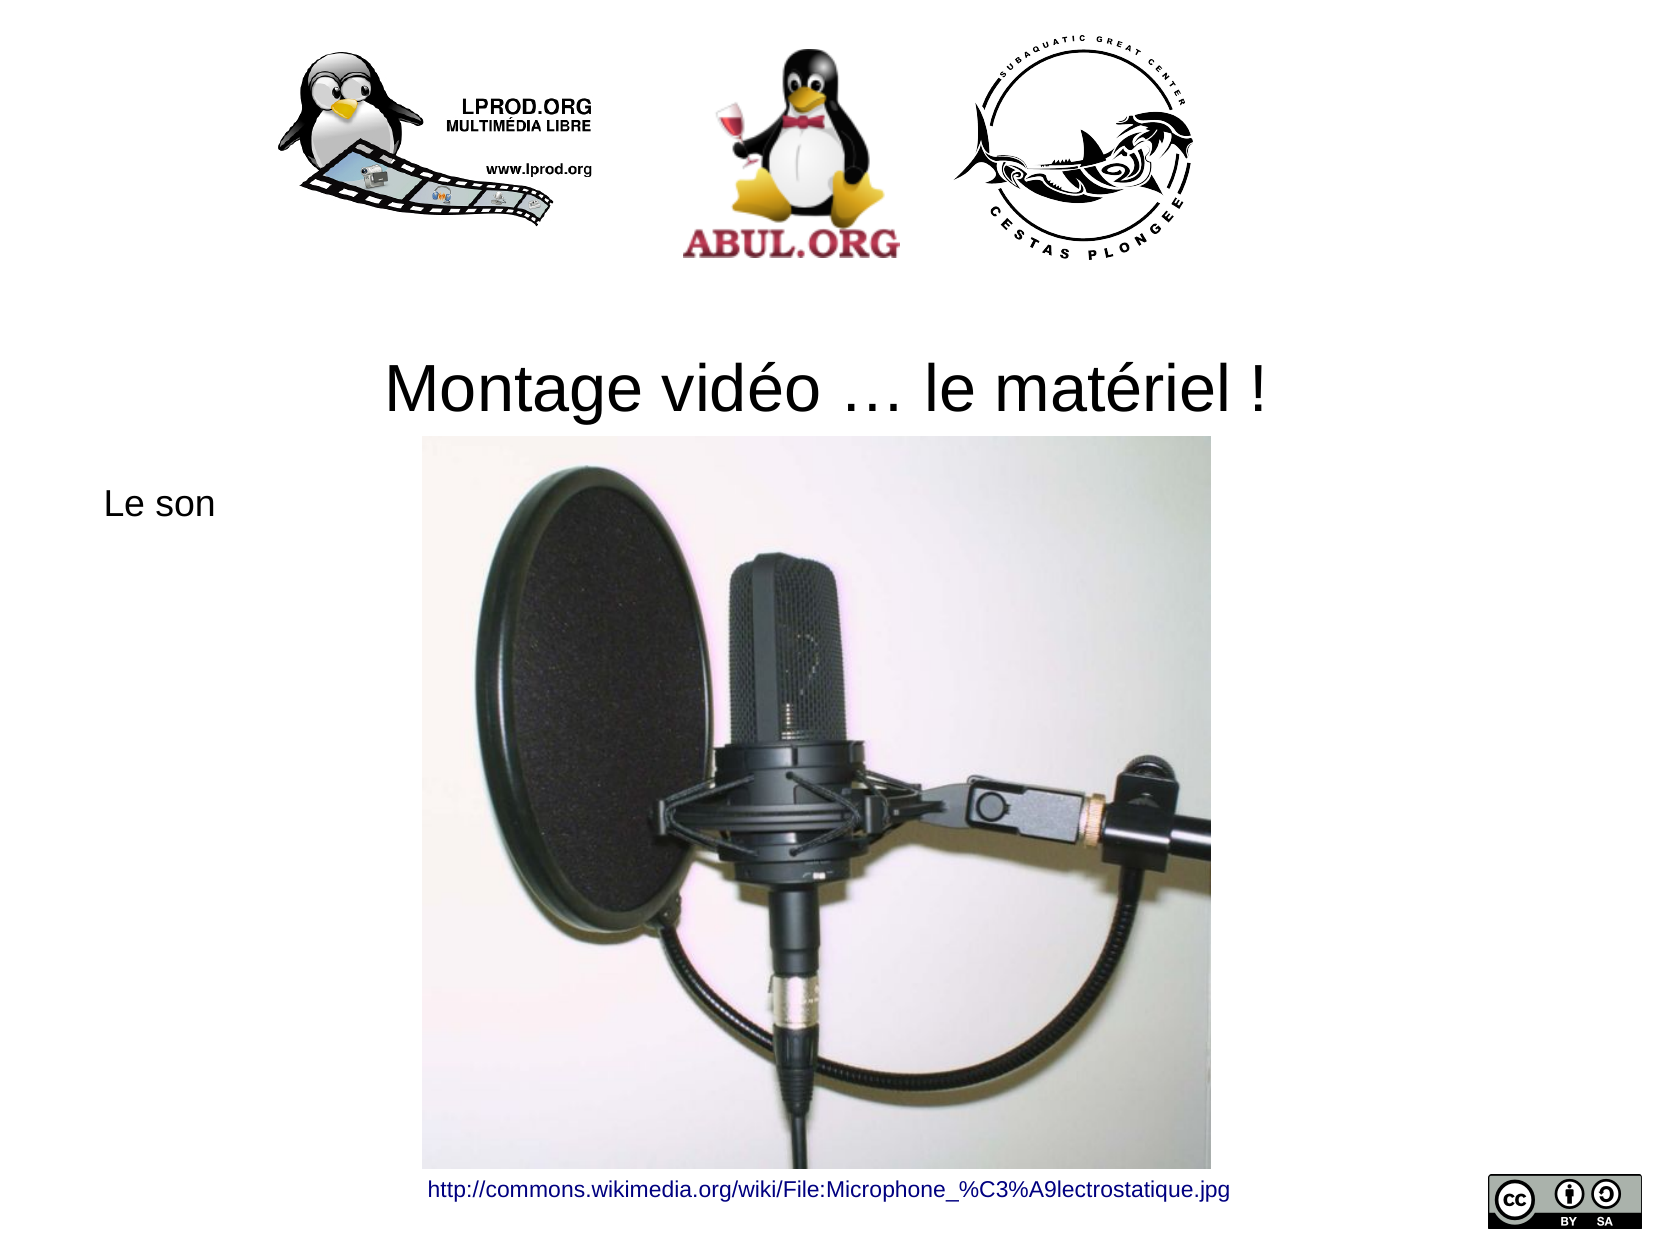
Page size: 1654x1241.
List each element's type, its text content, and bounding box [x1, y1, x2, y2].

picture [683, 49, 900, 258]
text_box http://commons.wikimedia.org/wiki/File:Microphone_%C3%A9lectrostatique.jpg [271, 1169, 1394, 1215]
picture [276, 50, 603, 258]
picture [953, 35, 1193, 260]
subtitle Montage vidéo … le matériel ! [82, 290, 1571, 1010]
text_box Le son [88, 474, 231, 532]
picture [1488, 1174, 1642, 1229]
picture [422, 436, 1211, 1169]
